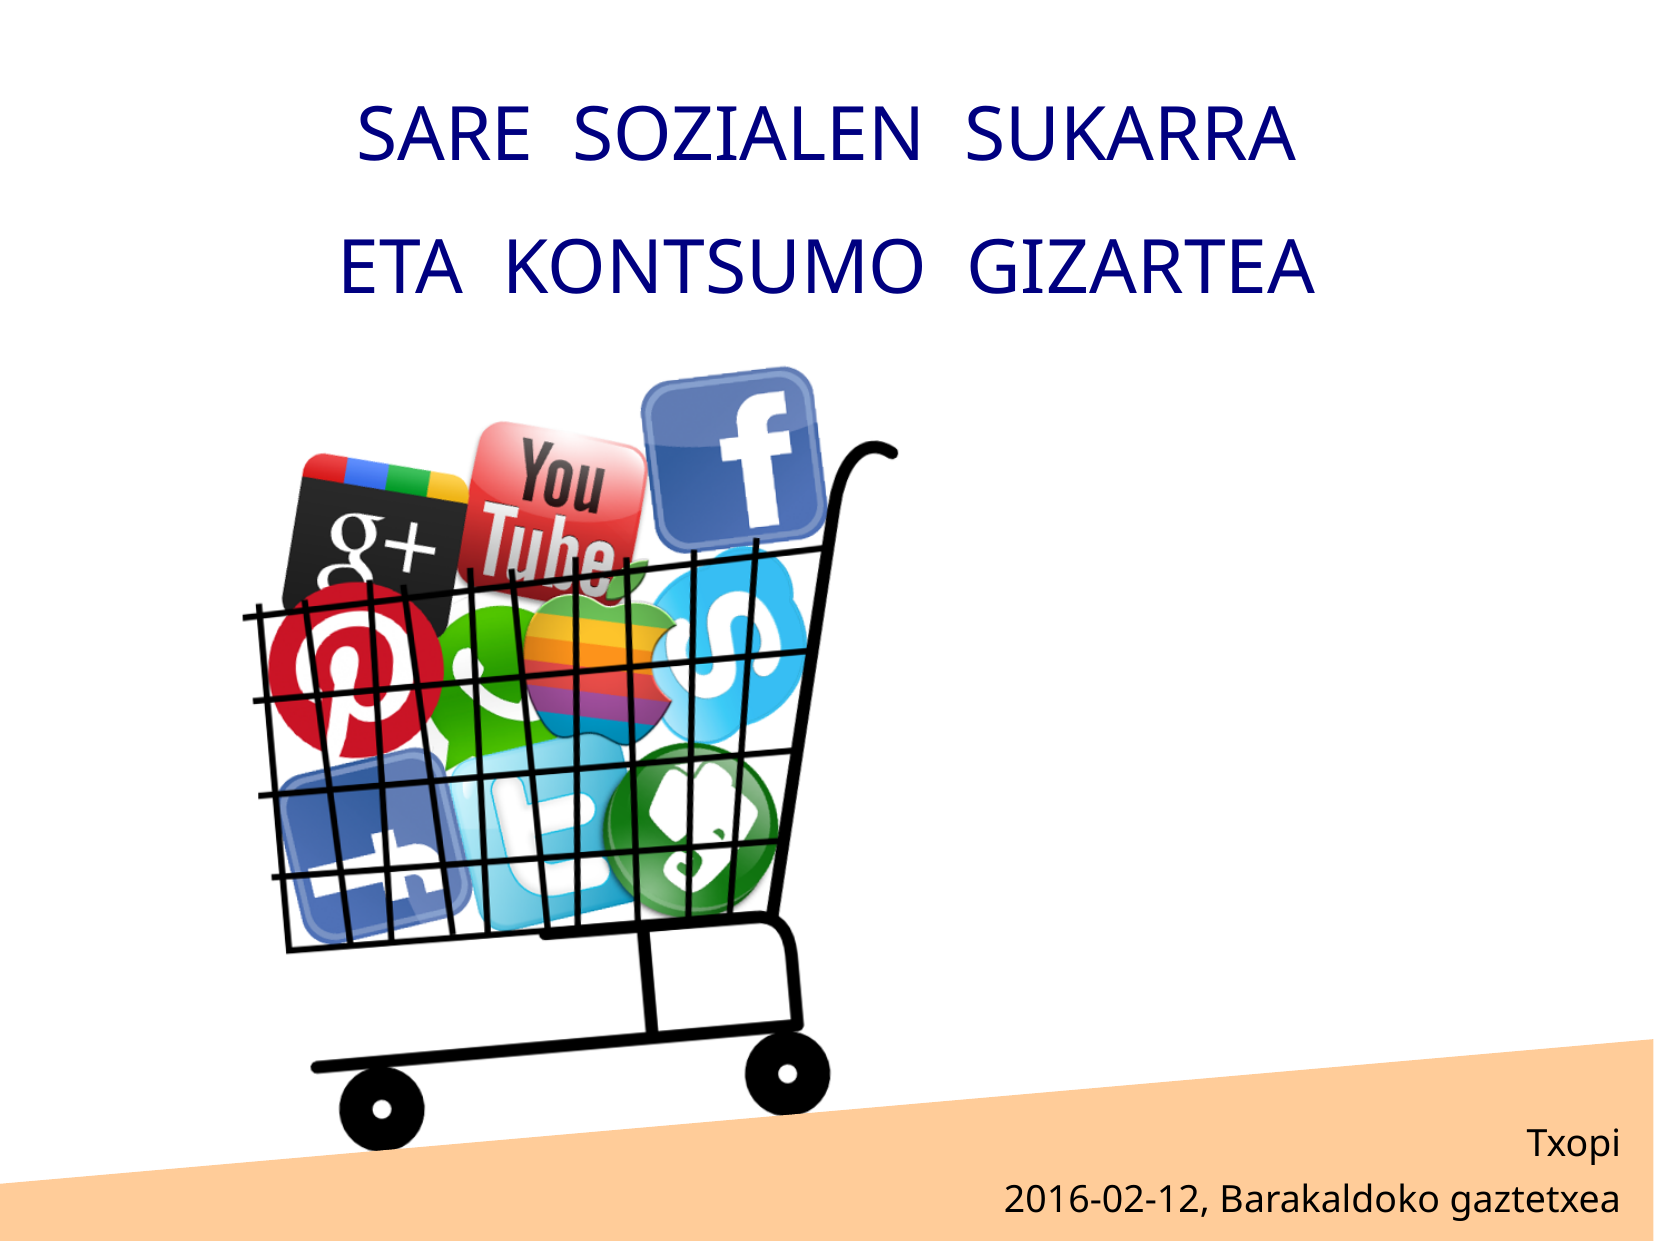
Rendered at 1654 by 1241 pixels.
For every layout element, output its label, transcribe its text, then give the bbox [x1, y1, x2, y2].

title SARE SOZIALEN SUKARRA ETA KONTSUMO GIZARTEA [82, 78, 1571, 287]
text_box Txopi 2016-02-12, Barakaldoko gaztetxea [856, 1104, 1636, 1223]
text_box [0, 1039, 1654, 1241]
picture [236, 360, 945, 1156]
